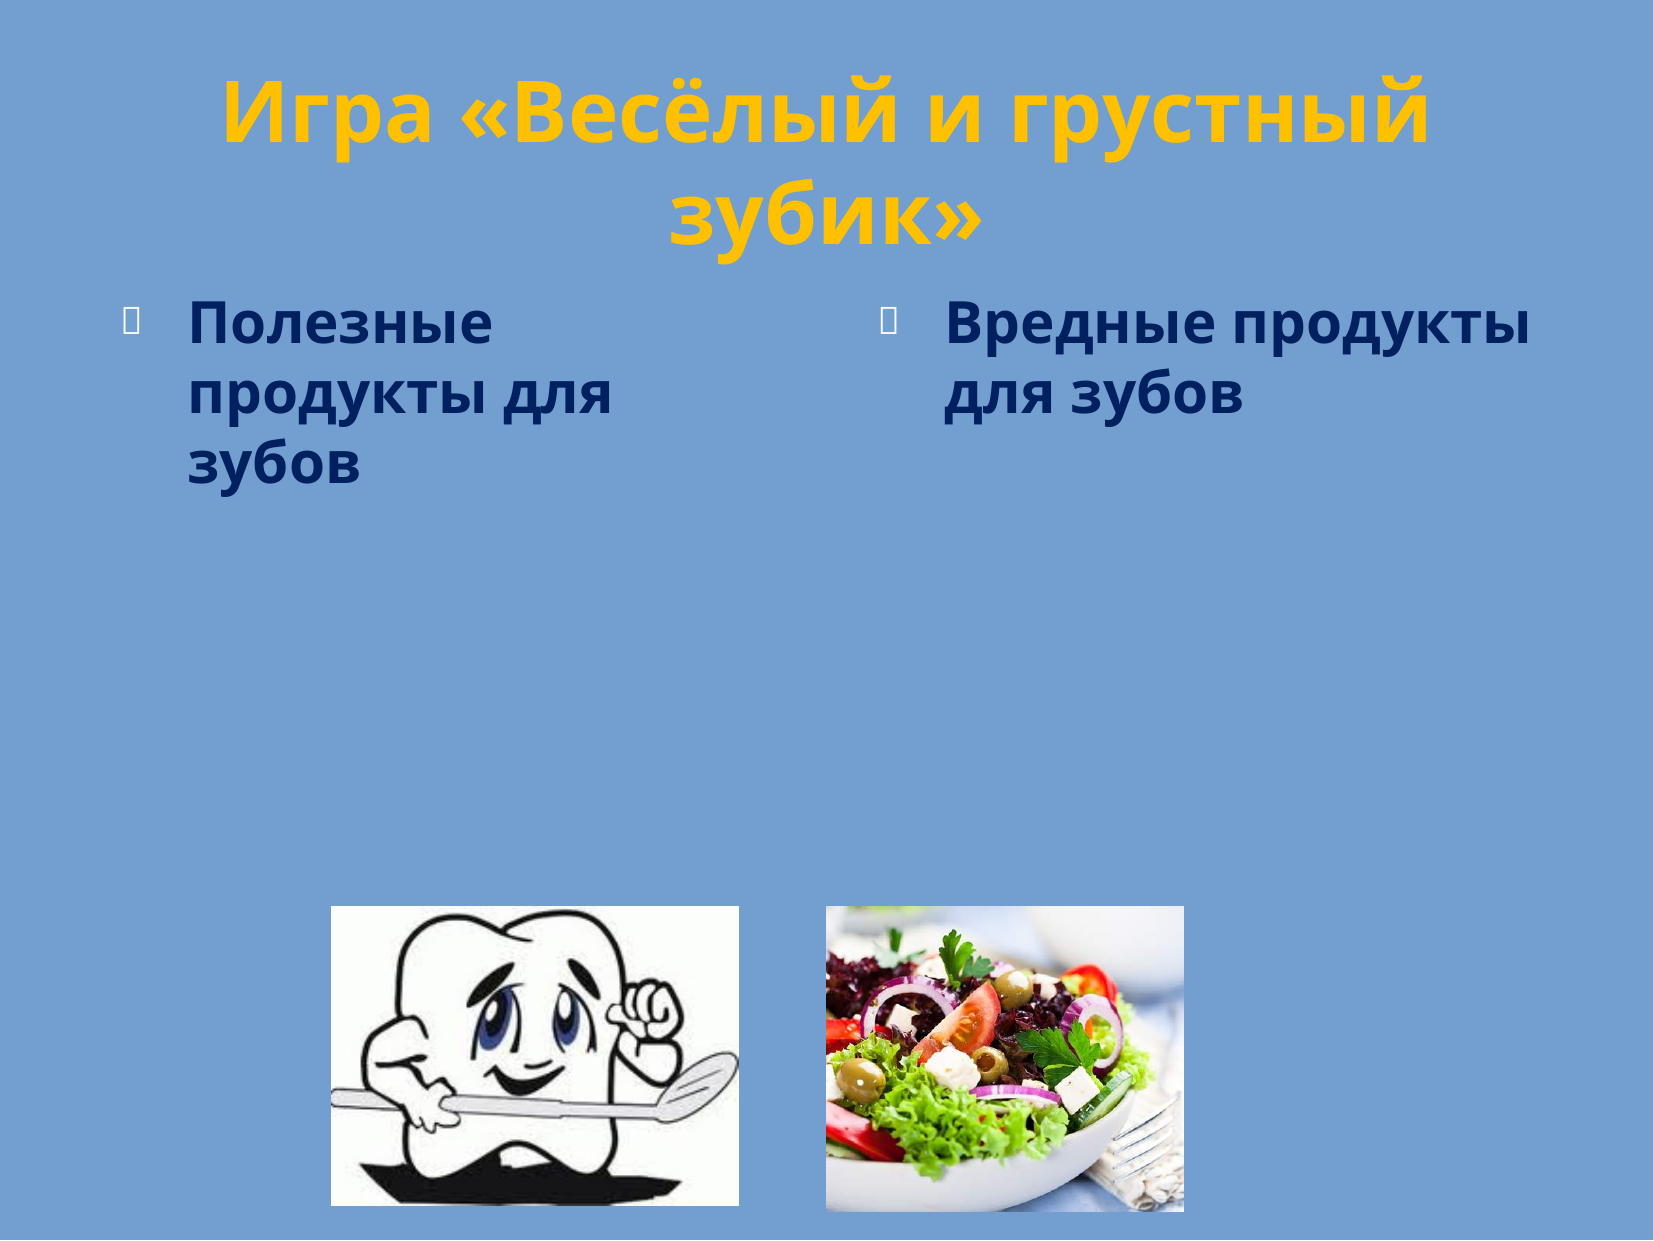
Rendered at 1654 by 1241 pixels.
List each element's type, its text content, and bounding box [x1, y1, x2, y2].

picture [331, 906, 739, 1206]
title Игра «Весёлый и грустный зубик» [82, 49, 1571, 256]
list Вредные продукты для зубов [839, 277, 1571, 414]
list Молоко Творог Сыр Яйца Яблоки Капуста Огурцы Мед Фасоль Виноград Мясо рыба [0, 372, 282, 1088]
picture [826, 906, 1184, 1213]
list Полезные продукты для зубов [82, 277, 814, 414]
